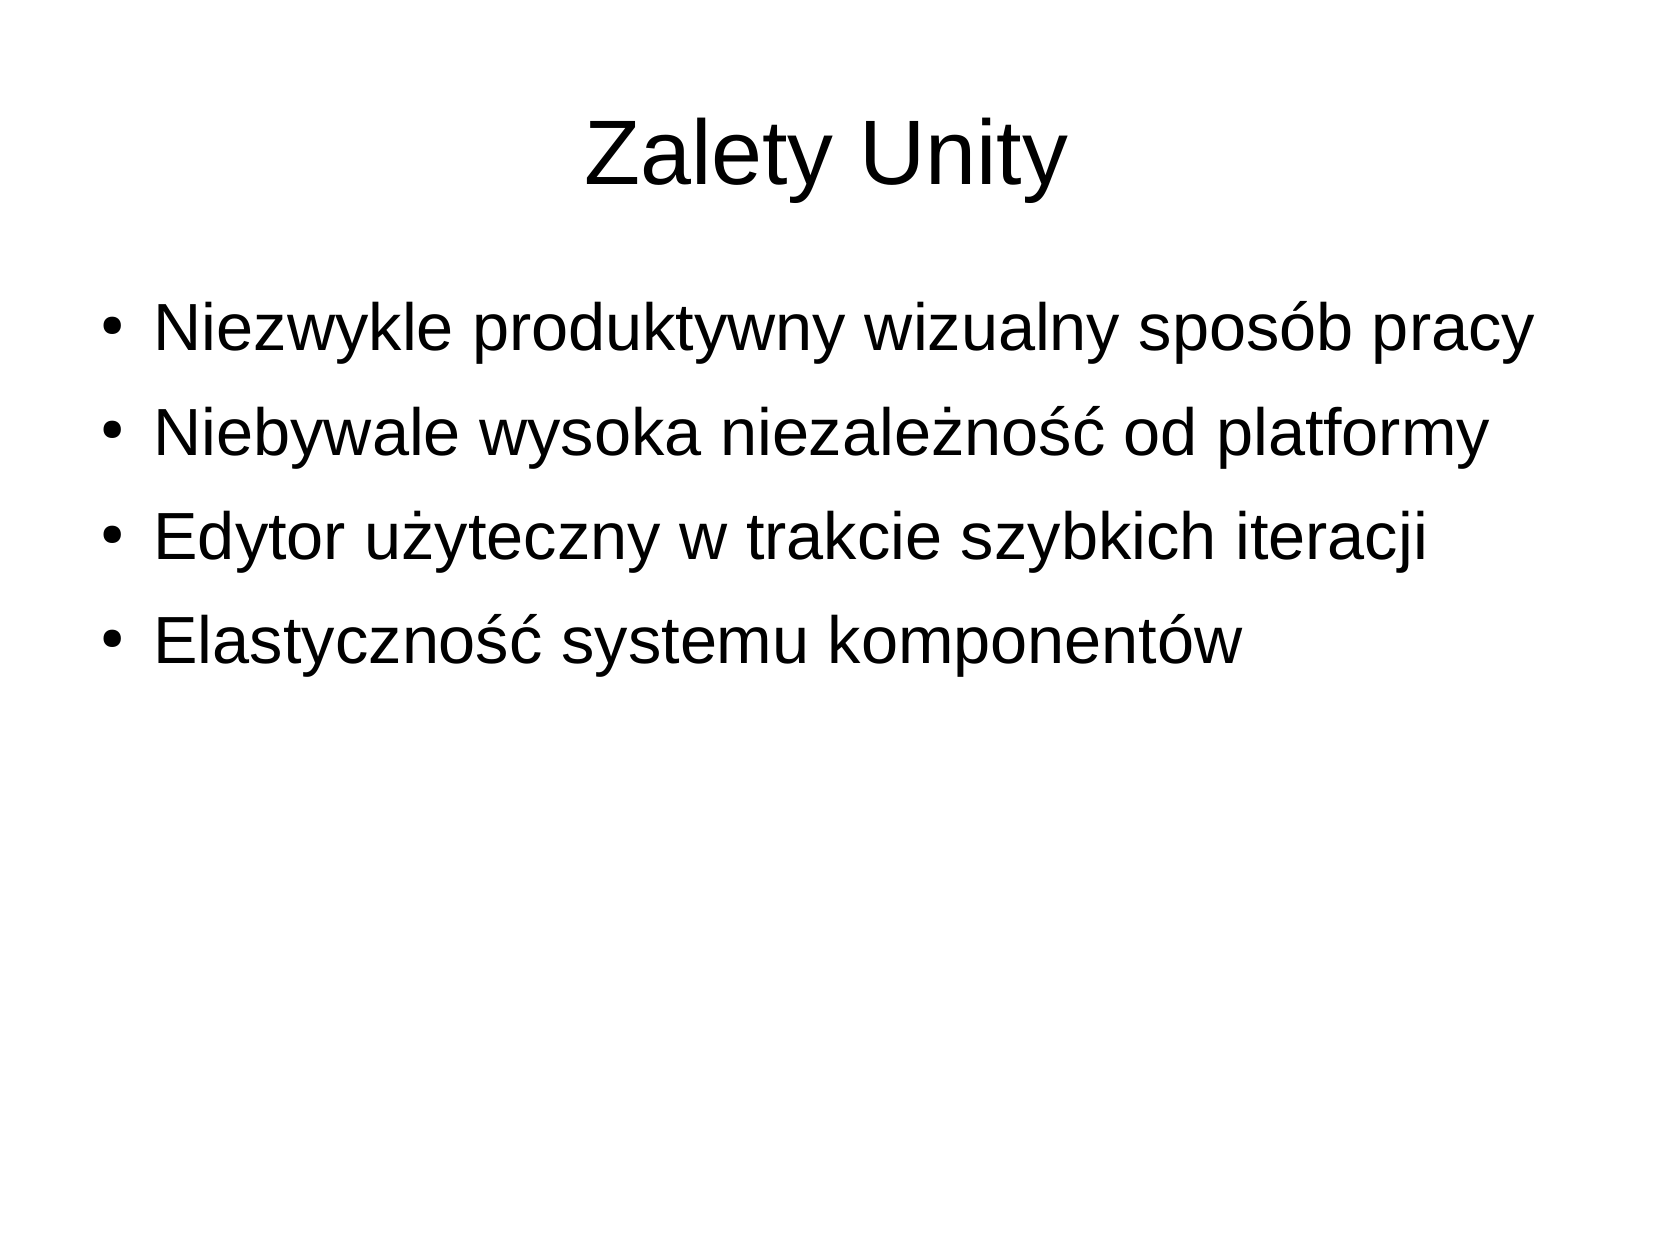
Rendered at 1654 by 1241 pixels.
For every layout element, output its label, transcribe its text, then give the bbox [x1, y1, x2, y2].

title Zalety Unity [82, 49, 1571, 257]
list Niezwykle produktywny wizualny sposób pracy Niebywale wysoka niezależność od platformy Edytor użyteczny w trakcie szybkich iteracji Elastyczność systemu komponentów [82, 290, 1571, 1109]
